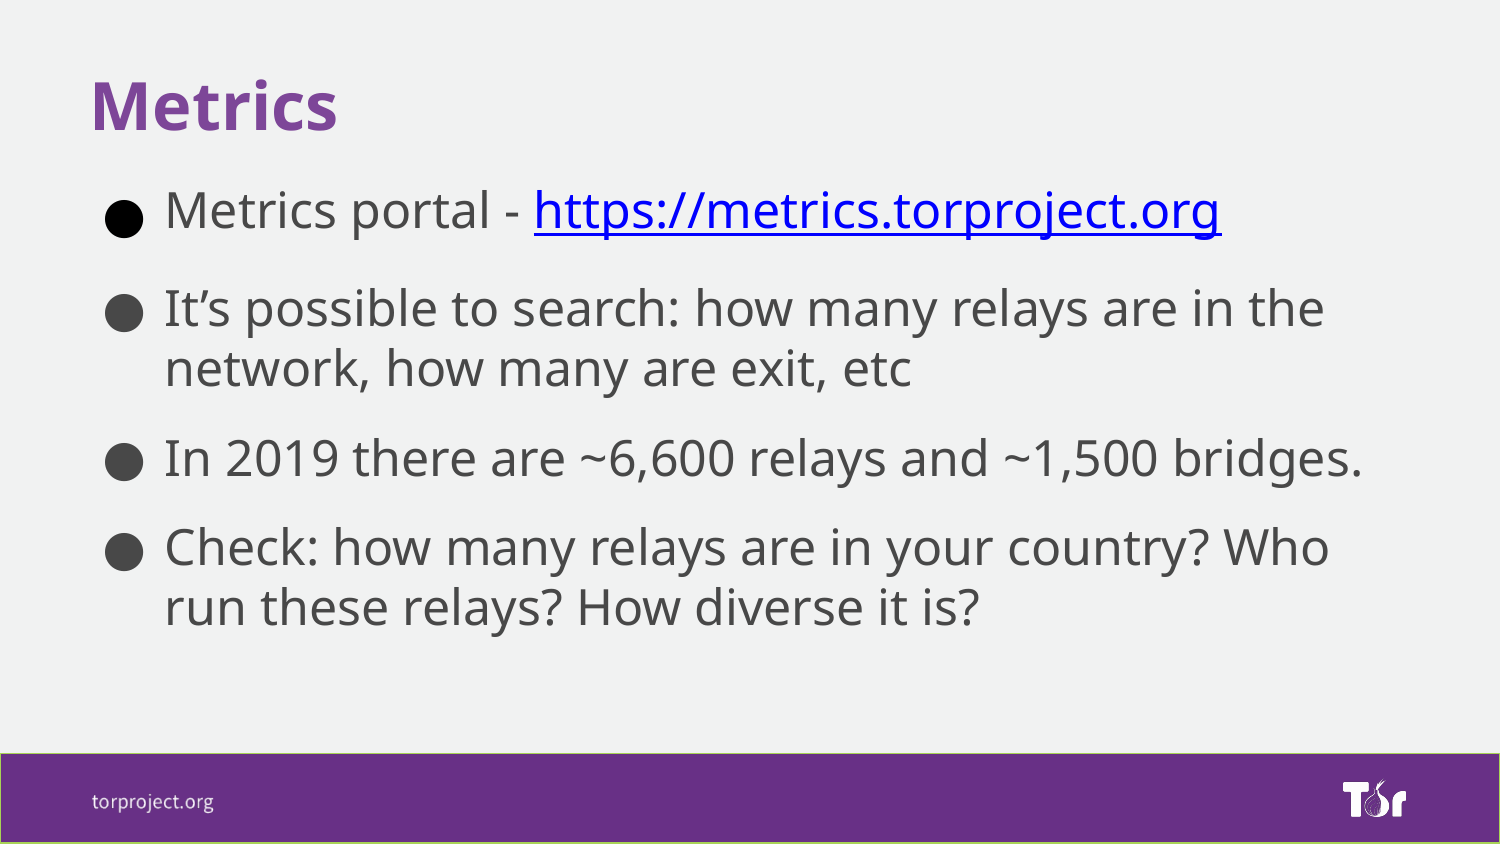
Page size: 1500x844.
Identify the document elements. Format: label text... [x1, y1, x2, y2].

text_box Metrics [75, 33, 1425, 171]
picture [1343, 778, 1406, 817]
text_box Metrics portal - https://metrics.torproject.org It’s possible to search: how many relays are in the network, how many are exit, etc In 2019 there are ~6,600 relays and ~1,500 bridges. Check: how many relays are in your country? Who run these relays? How diverse it is? [75, 171, 1425, 728]
picture [75, 780, 604, 821]
